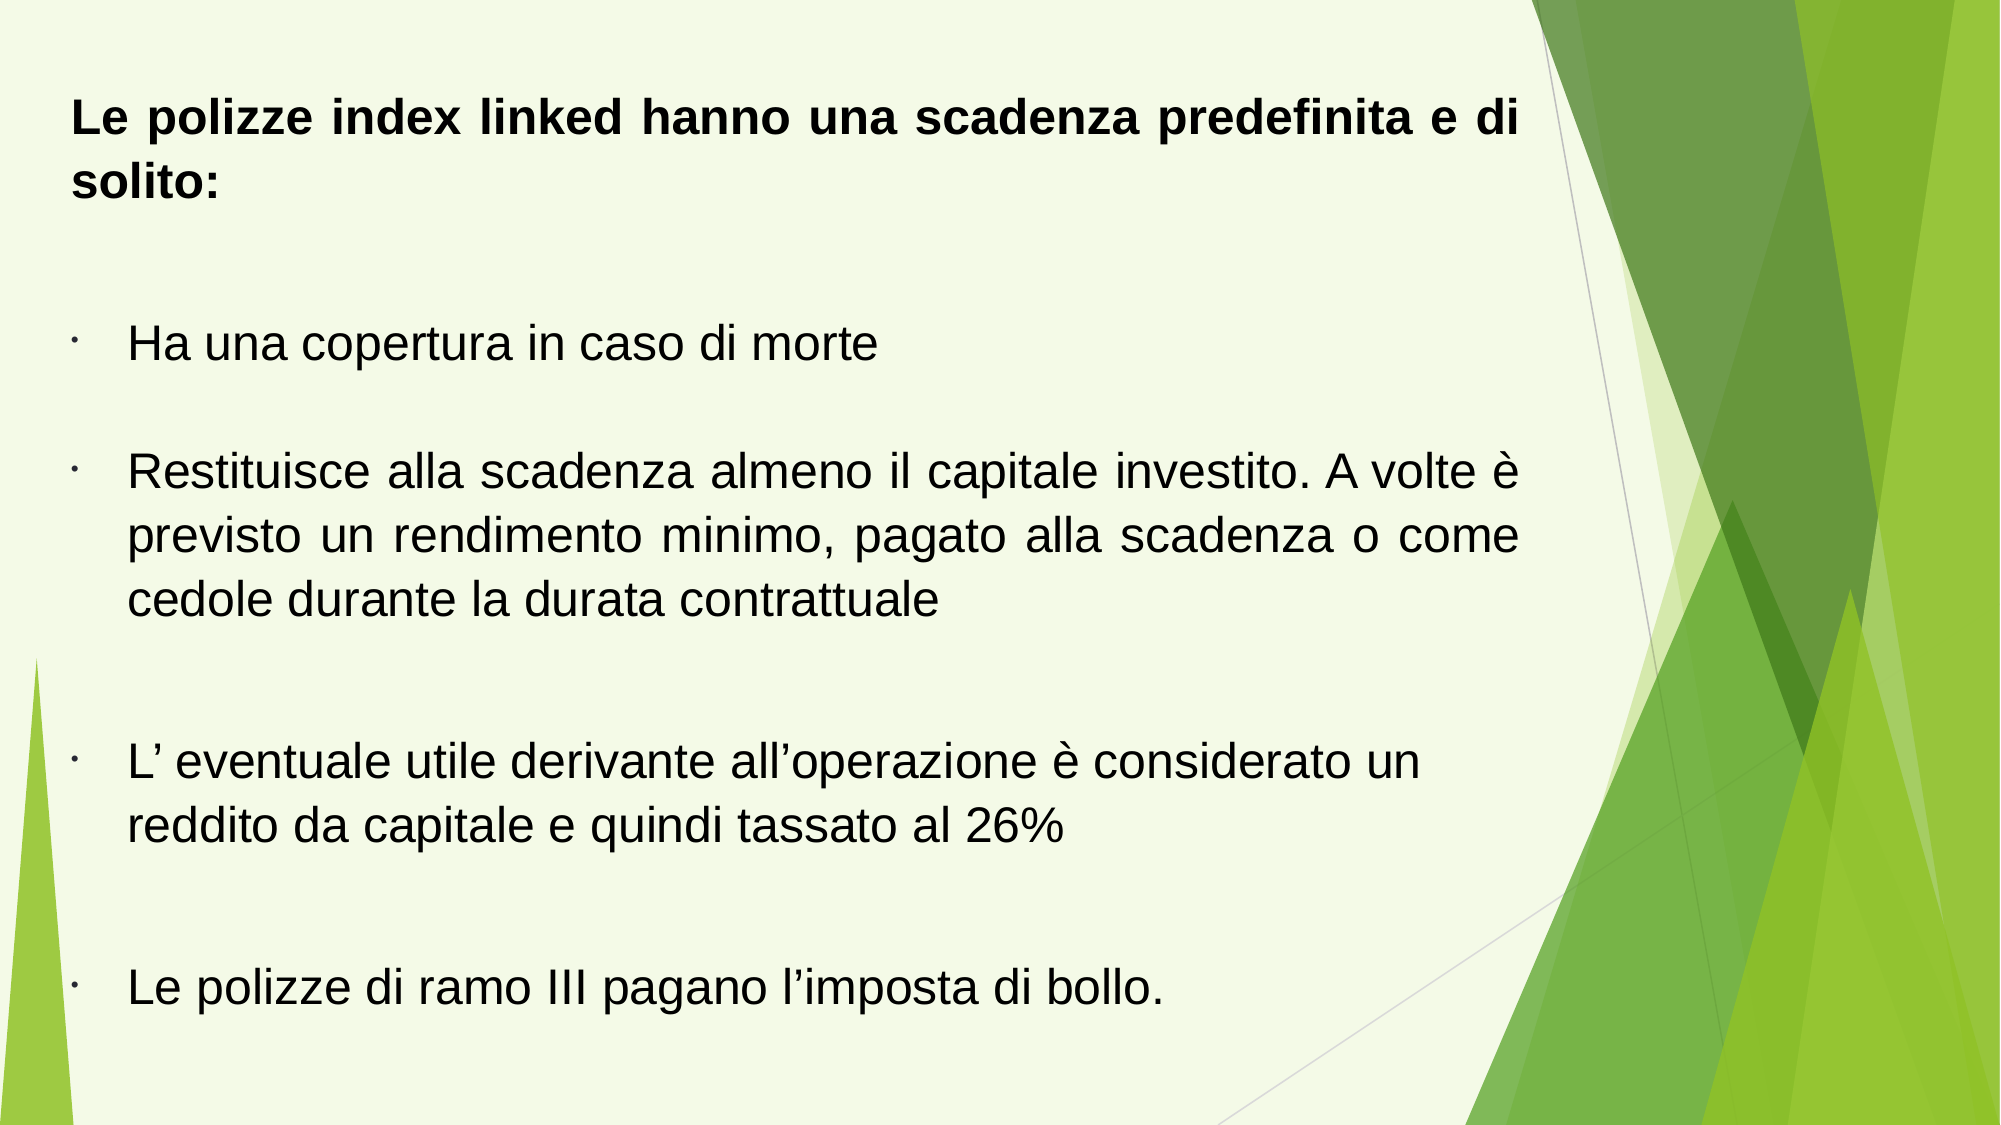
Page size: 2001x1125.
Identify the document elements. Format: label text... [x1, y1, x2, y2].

text_box Le polizze index linked hanno una scadenza predefinita e di solito: Ha una copertura in caso di morte Restituisce alla scadenza almeno il capitale investito. A volte è previsto un rendimento minimo, pagato alla scadenza o come cedole durante la durata contrattuale L’ eventuale utile derivante all’operazione è considerato un reddito da capitale e quindi tassato al 26% Le polizze di ramo III pagano l’imposta di bollo. [55, 72, 1536, 1103]
